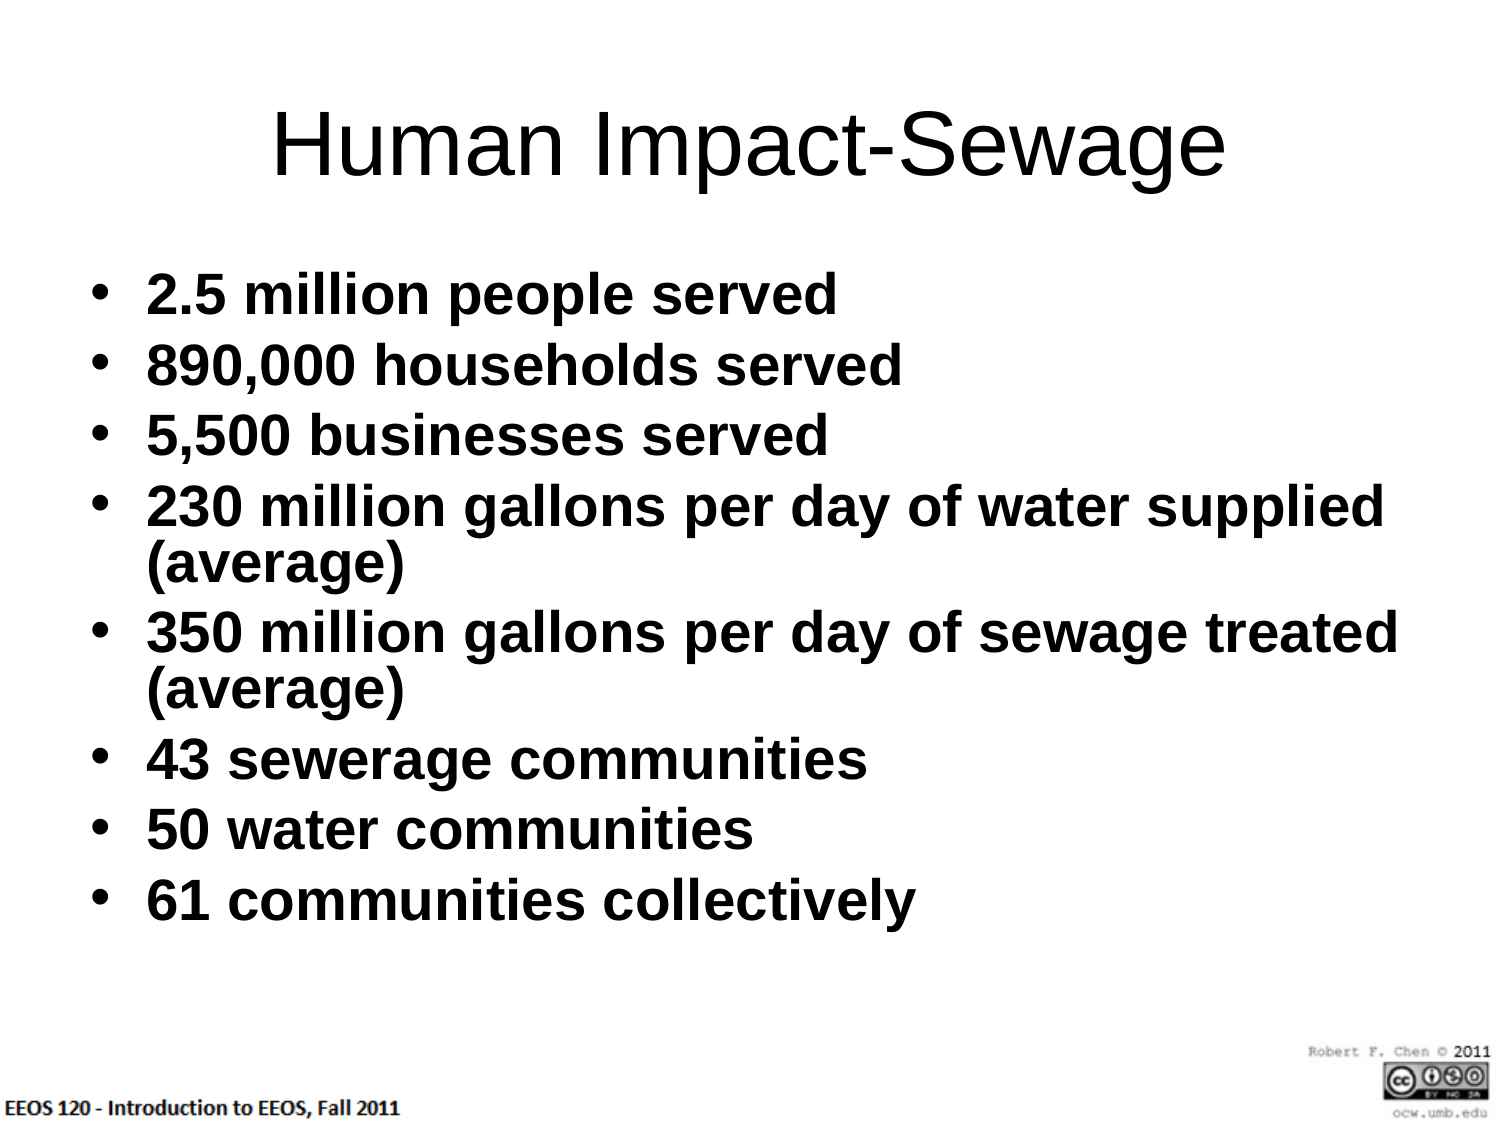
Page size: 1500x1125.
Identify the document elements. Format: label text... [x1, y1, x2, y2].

picture [1301, 1040, 1500, 1125]
list 2.5 million people served 890,000 households served 5,500 businesses served 230 million gallons per day of water supplied (average) 350 million gallons per day of sewage treated (average) 43 sewerage communities 50 water communities 61 communities collectively [75, 262, 1426, 1006]
picture [0, 1090, 405, 1125]
title Human Impact-Sewage [75, 45, 1426, 233]
